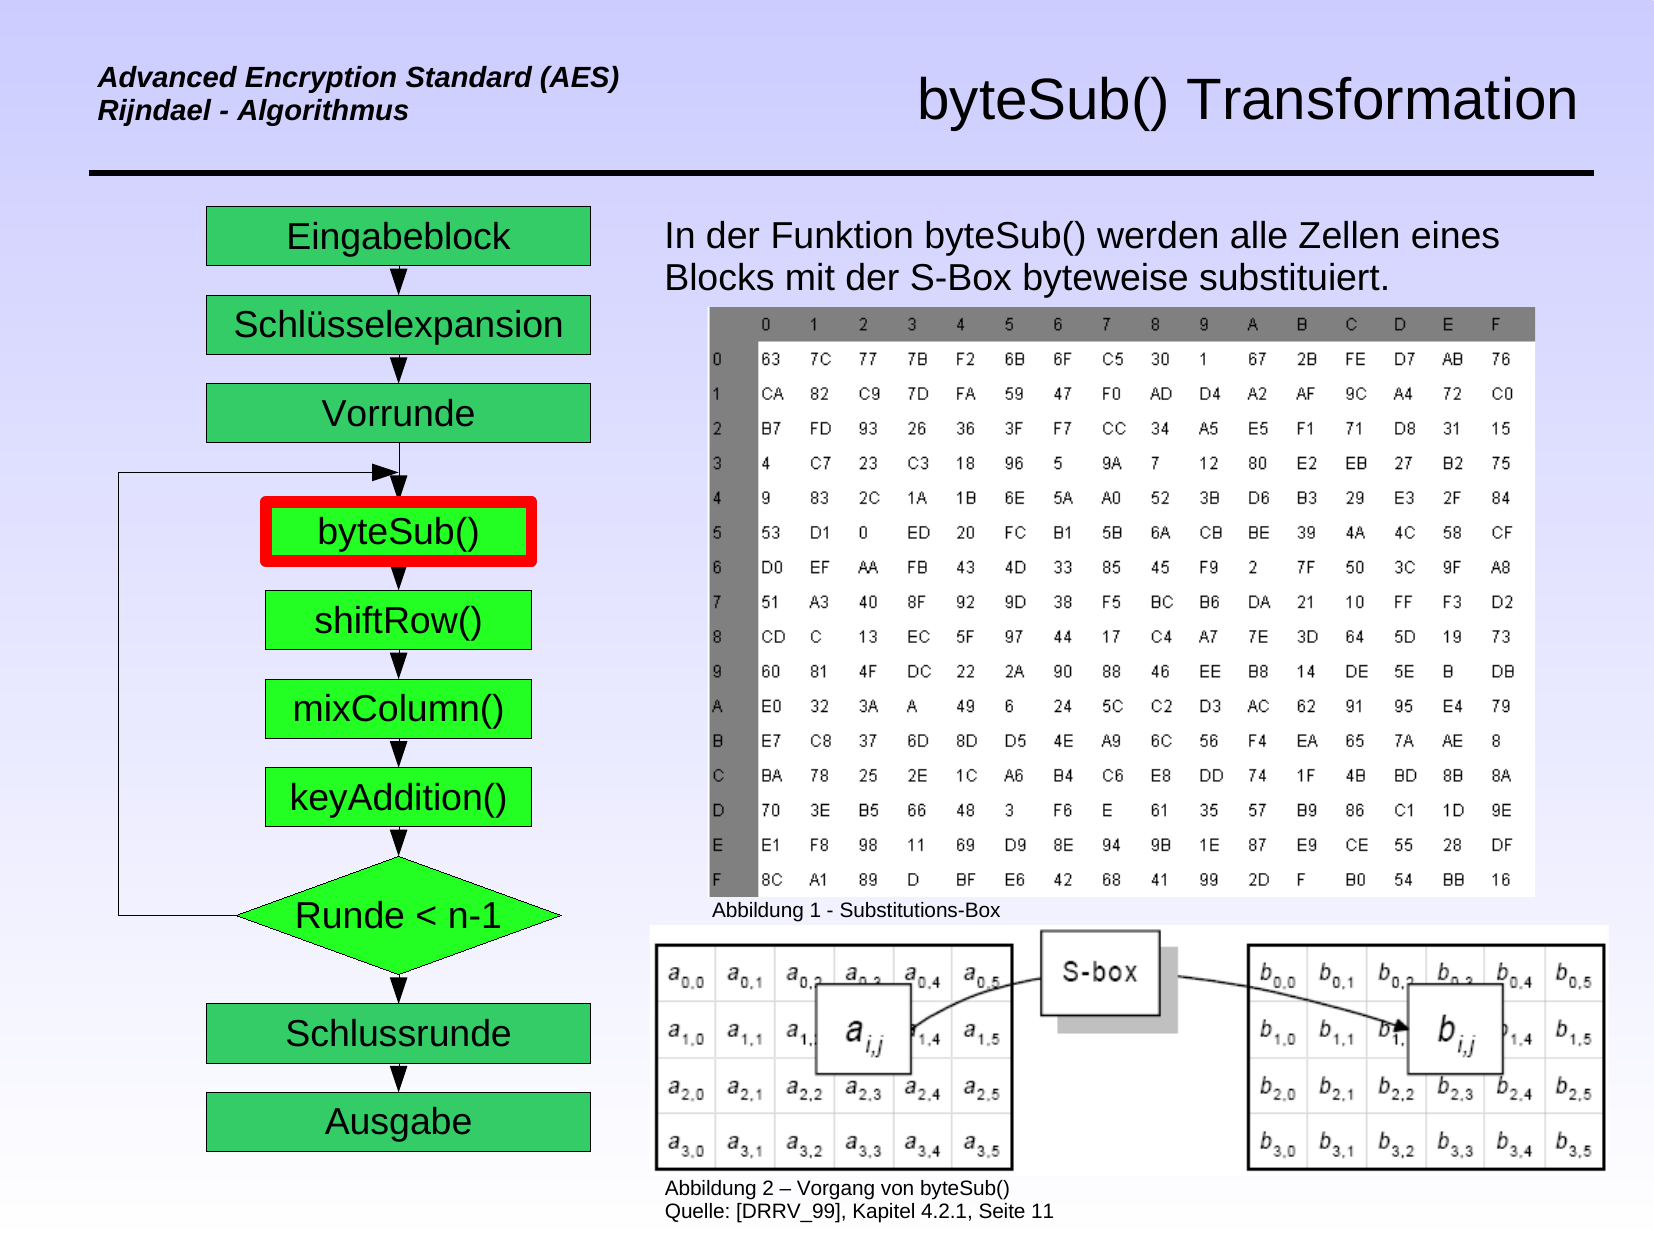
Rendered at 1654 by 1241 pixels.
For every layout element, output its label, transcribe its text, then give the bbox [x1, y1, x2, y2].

text_box shiftRow() [265, 590, 532, 650]
text_box Abbildung 1 - Substitutions-Box [697, 891, 1016, 930]
text_box keyAddition() [265, 767, 532, 827]
text_box Eingabeblock [206, 206, 591, 266]
chart [707, 307, 1536, 897]
text_box Advanced Encryption Standard (AES) Rijndael - Algorithmus [82, 29, 650, 159]
picture [649, 925, 1609, 1176]
text_box Abbildung 2 – Vorgang von byteSub() Quelle: [DRRV_99], Kapitel 4.2.1, Seite 11 [650, 1169, 1070, 1231]
text_box Runde < n-1 [237, 856, 562, 975]
text_box Vorrunde [206, 383, 591, 443]
text_box Schlussrunde [206, 1003, 591, 1064]
text_box Schlüsselexpansion [206, 295, 591, 355]
text_box [265, 501, 532, 562]
text_box mixColumn() [265, 679, 532, 739]
text_box byteSub() Transformation [767, 59, 1595, 139]
text_box In der Funktion byteSub() werden alle Zellen eines Blocks mit der S-Box byteweise substituiert. [649, 206, 1595, 306]
text_box Ausgabe [206, 1092, 591, 1152]
